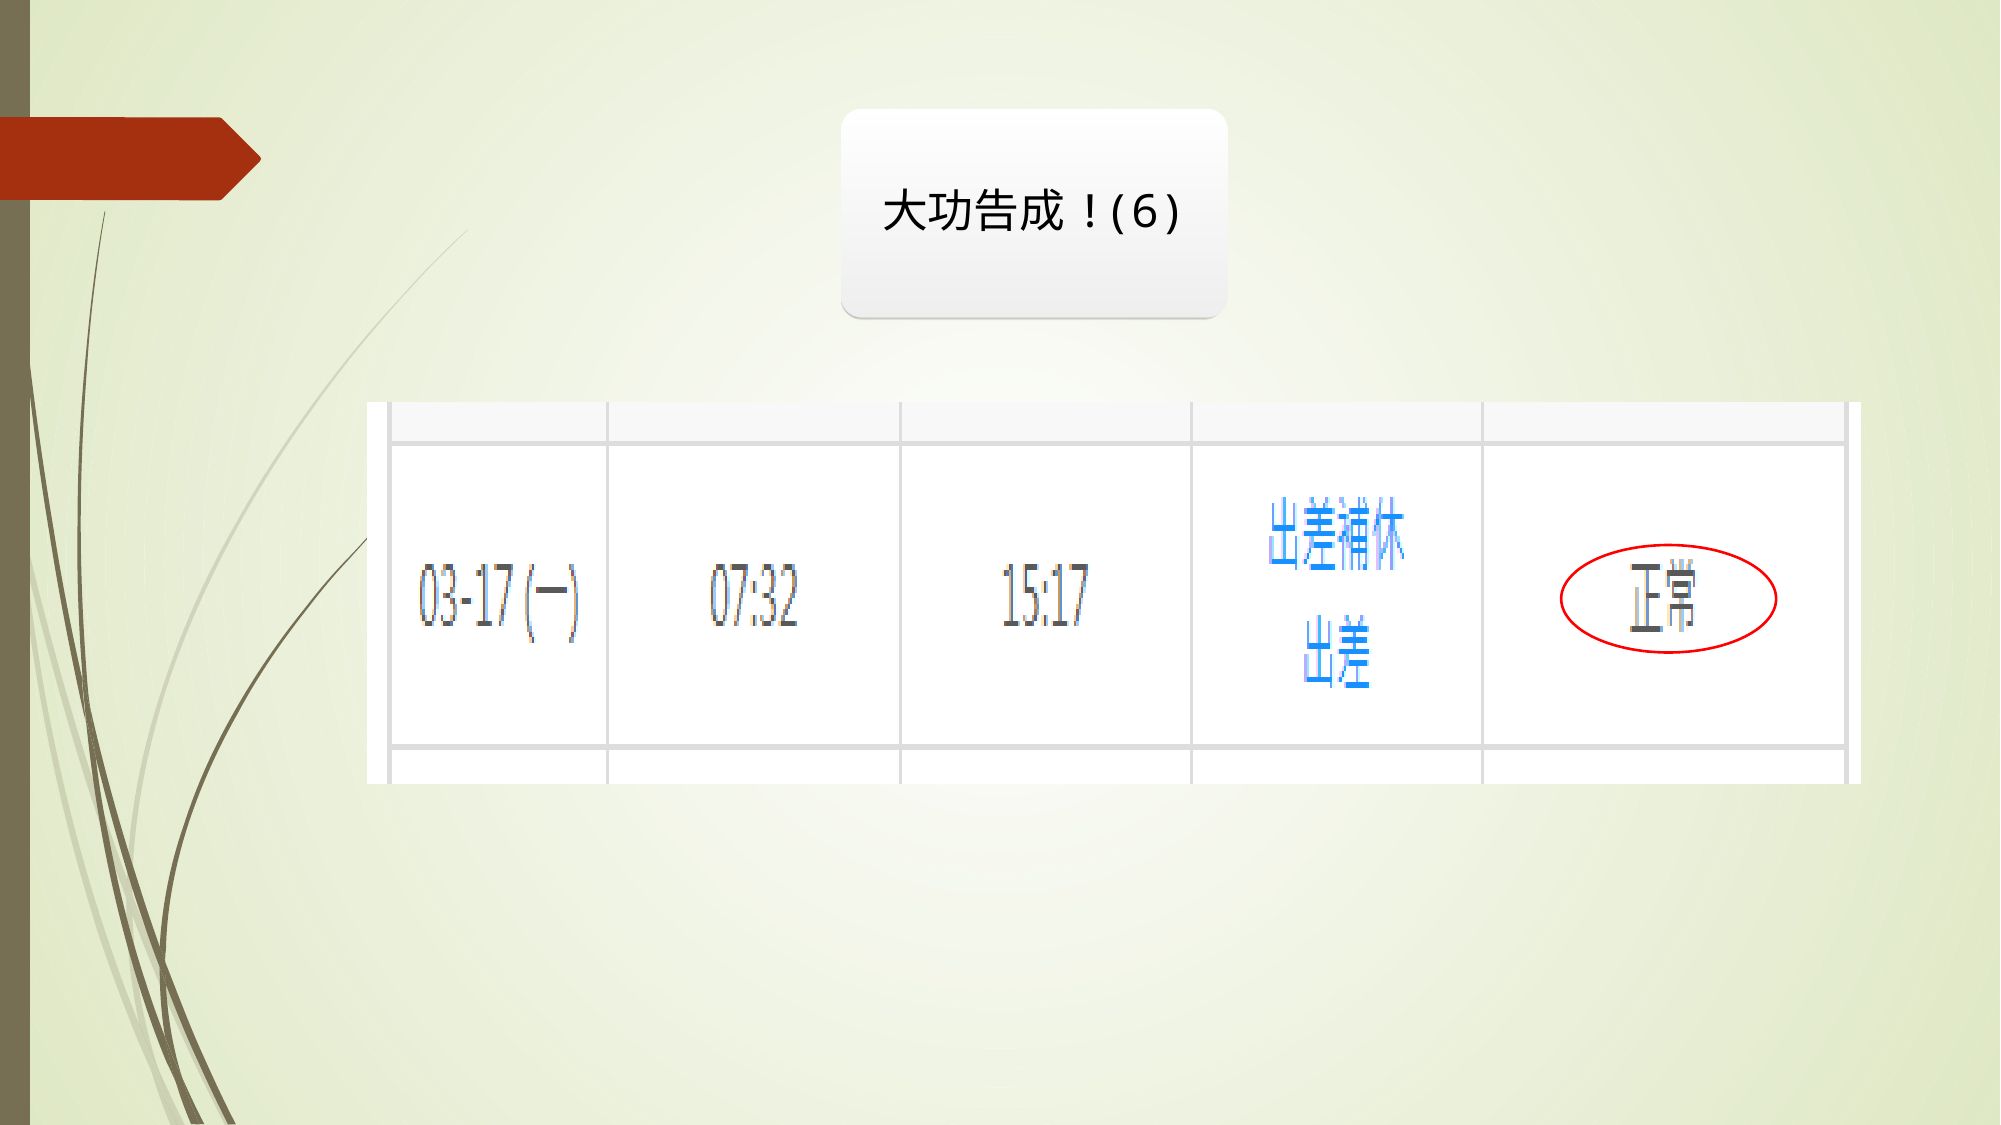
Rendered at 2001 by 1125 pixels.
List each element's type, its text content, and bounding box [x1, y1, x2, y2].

picture [367, 402, 1861, 784]
text_box [841, 108, 1228, 318]
text_box 大功告成!(6) [847, 114, 1221, 312]
